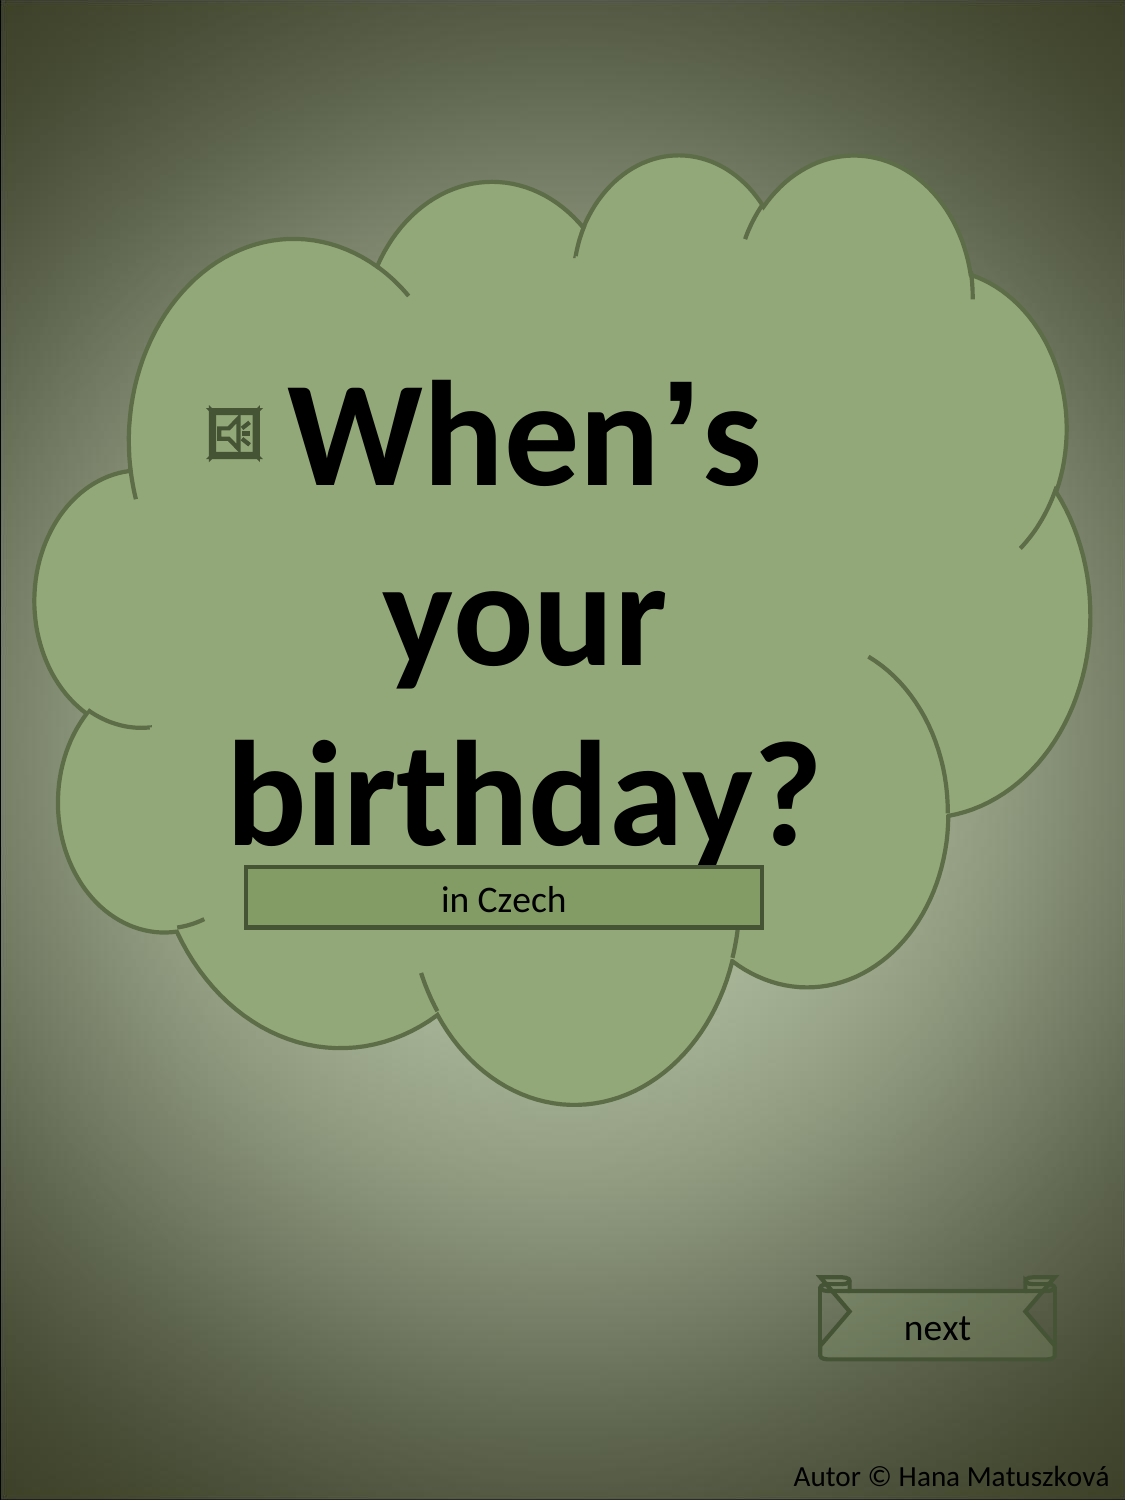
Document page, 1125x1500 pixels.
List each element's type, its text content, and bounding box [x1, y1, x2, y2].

text_box in Czech [246, 867, 762, 928]
text_box Kdy máš narozeniny? [260, 855, 771, 931]
text_box Autor © Hana Matuszková [778, 1449, 1125, 1500]
picture [0, 0, 1125, 1500]
text_box next [820, 1277, 1055, 1360]
text_box When’s your birthday? [34, 155, 1091, 1105]
